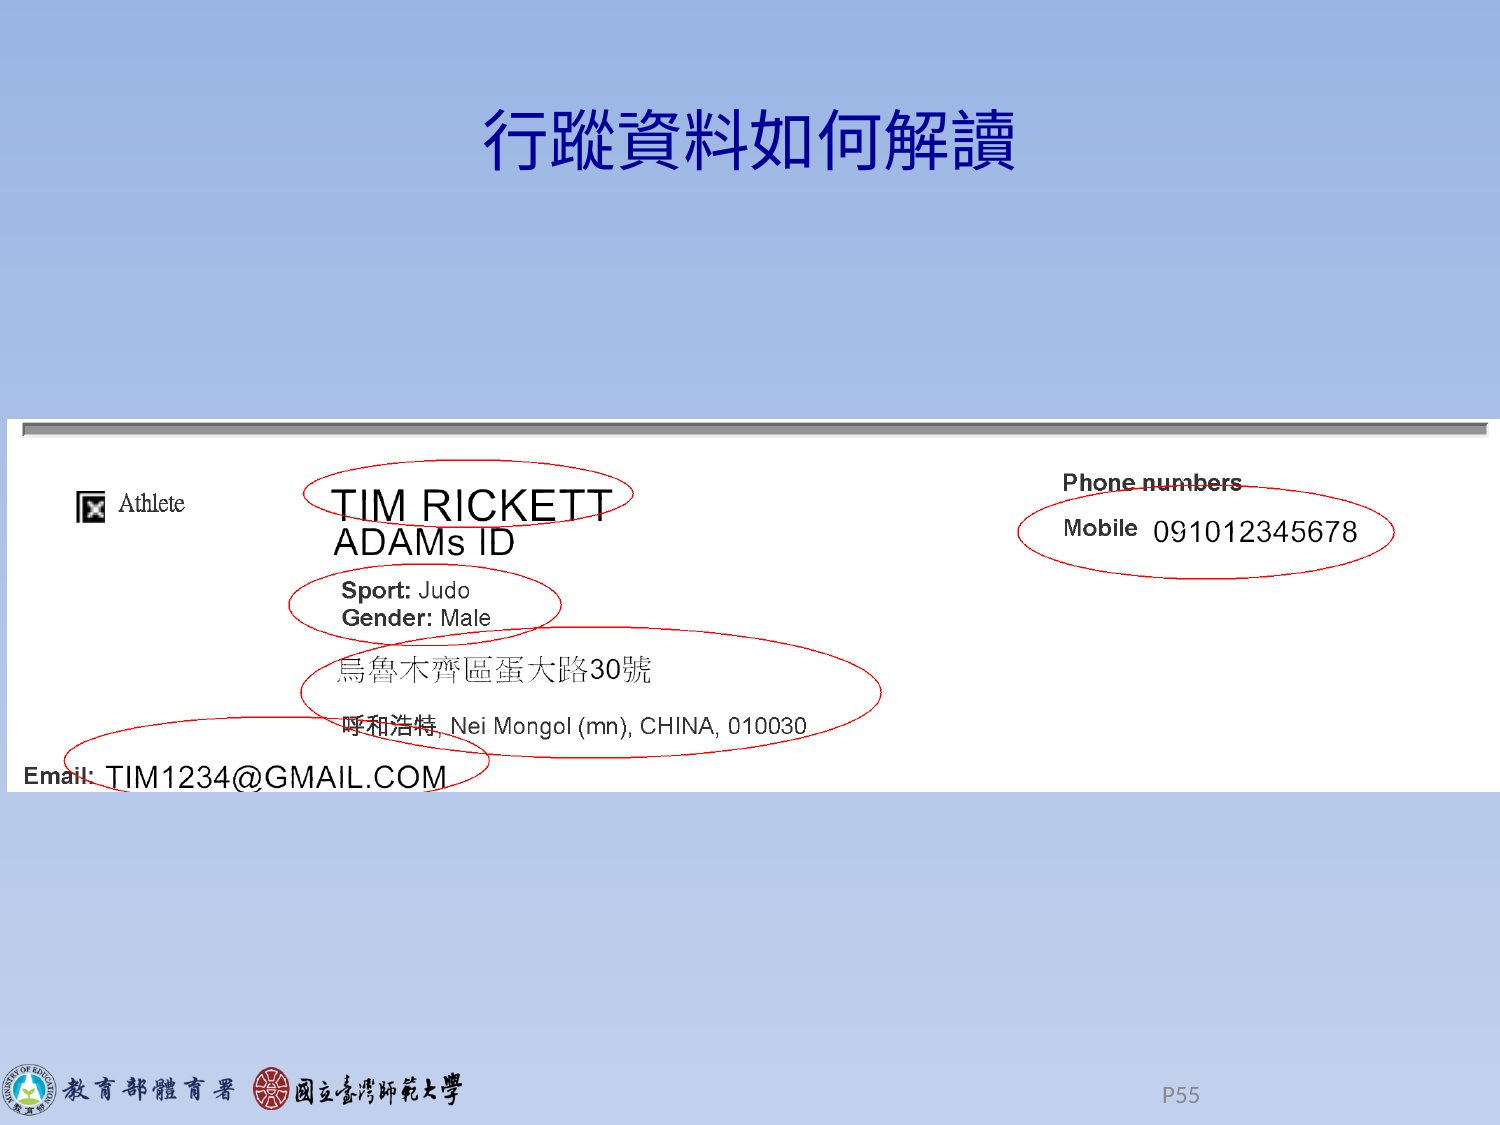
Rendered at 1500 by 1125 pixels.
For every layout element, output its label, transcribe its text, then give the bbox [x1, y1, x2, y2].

title 行蹤資料如何解讀 [75, 45, 1426, 233]
picture [7, 420, 1500, 792]
text_box P [1147, 1063, 1498, 1124]
